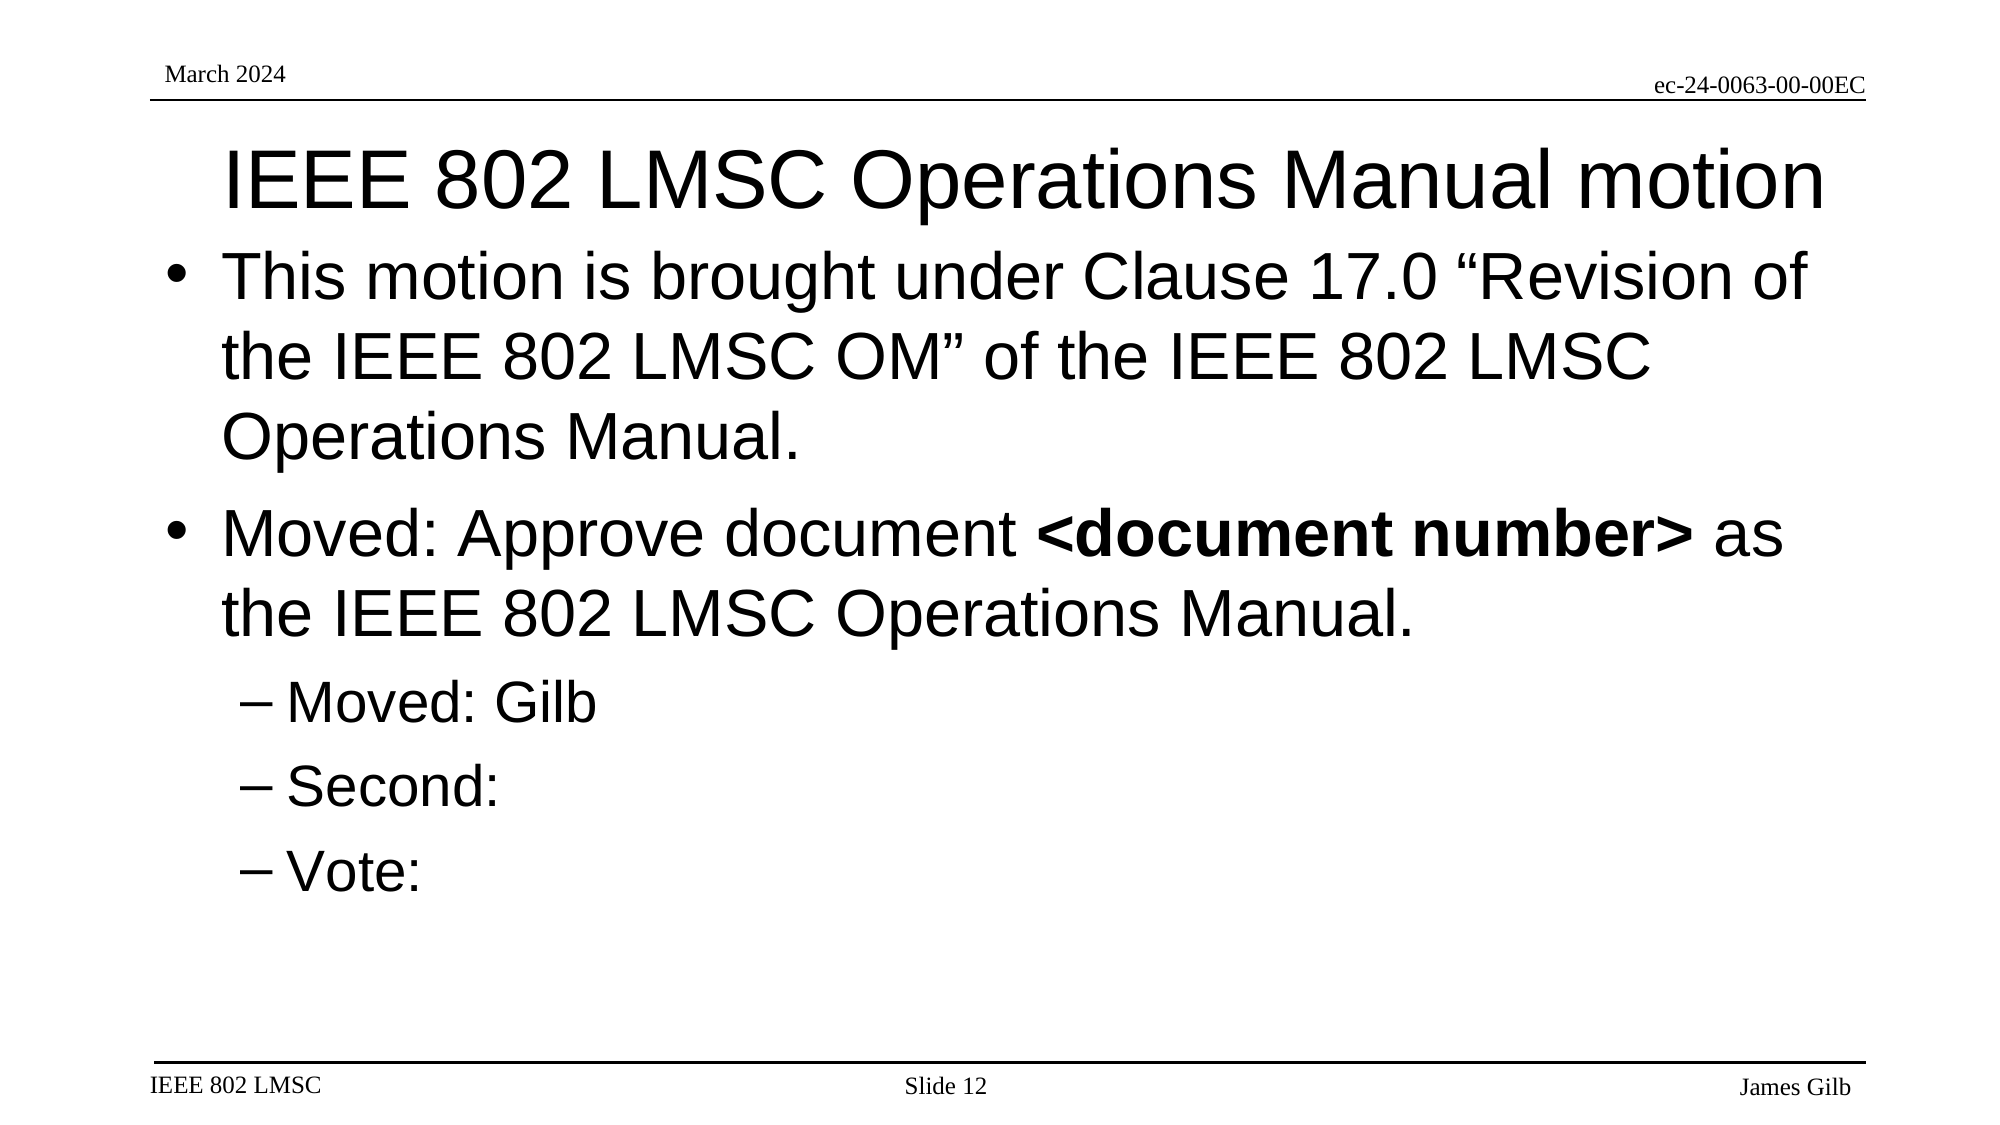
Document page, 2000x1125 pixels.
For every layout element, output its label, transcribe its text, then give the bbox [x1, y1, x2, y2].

list This motion is brought under Clause 17.0 “Revision of the IEEE 802 LMSC OM” of the IEEE 802 LMSC Operations Manual. Moved: Approve document <document number> as the IEEE 802 LMSC Operations Manual. Moved: Gilb Second: Vote: [150, 224, 1900, 1036]
title IEEE 802 LMSC Operations Manual motion [149, 112, 1900, 238]
